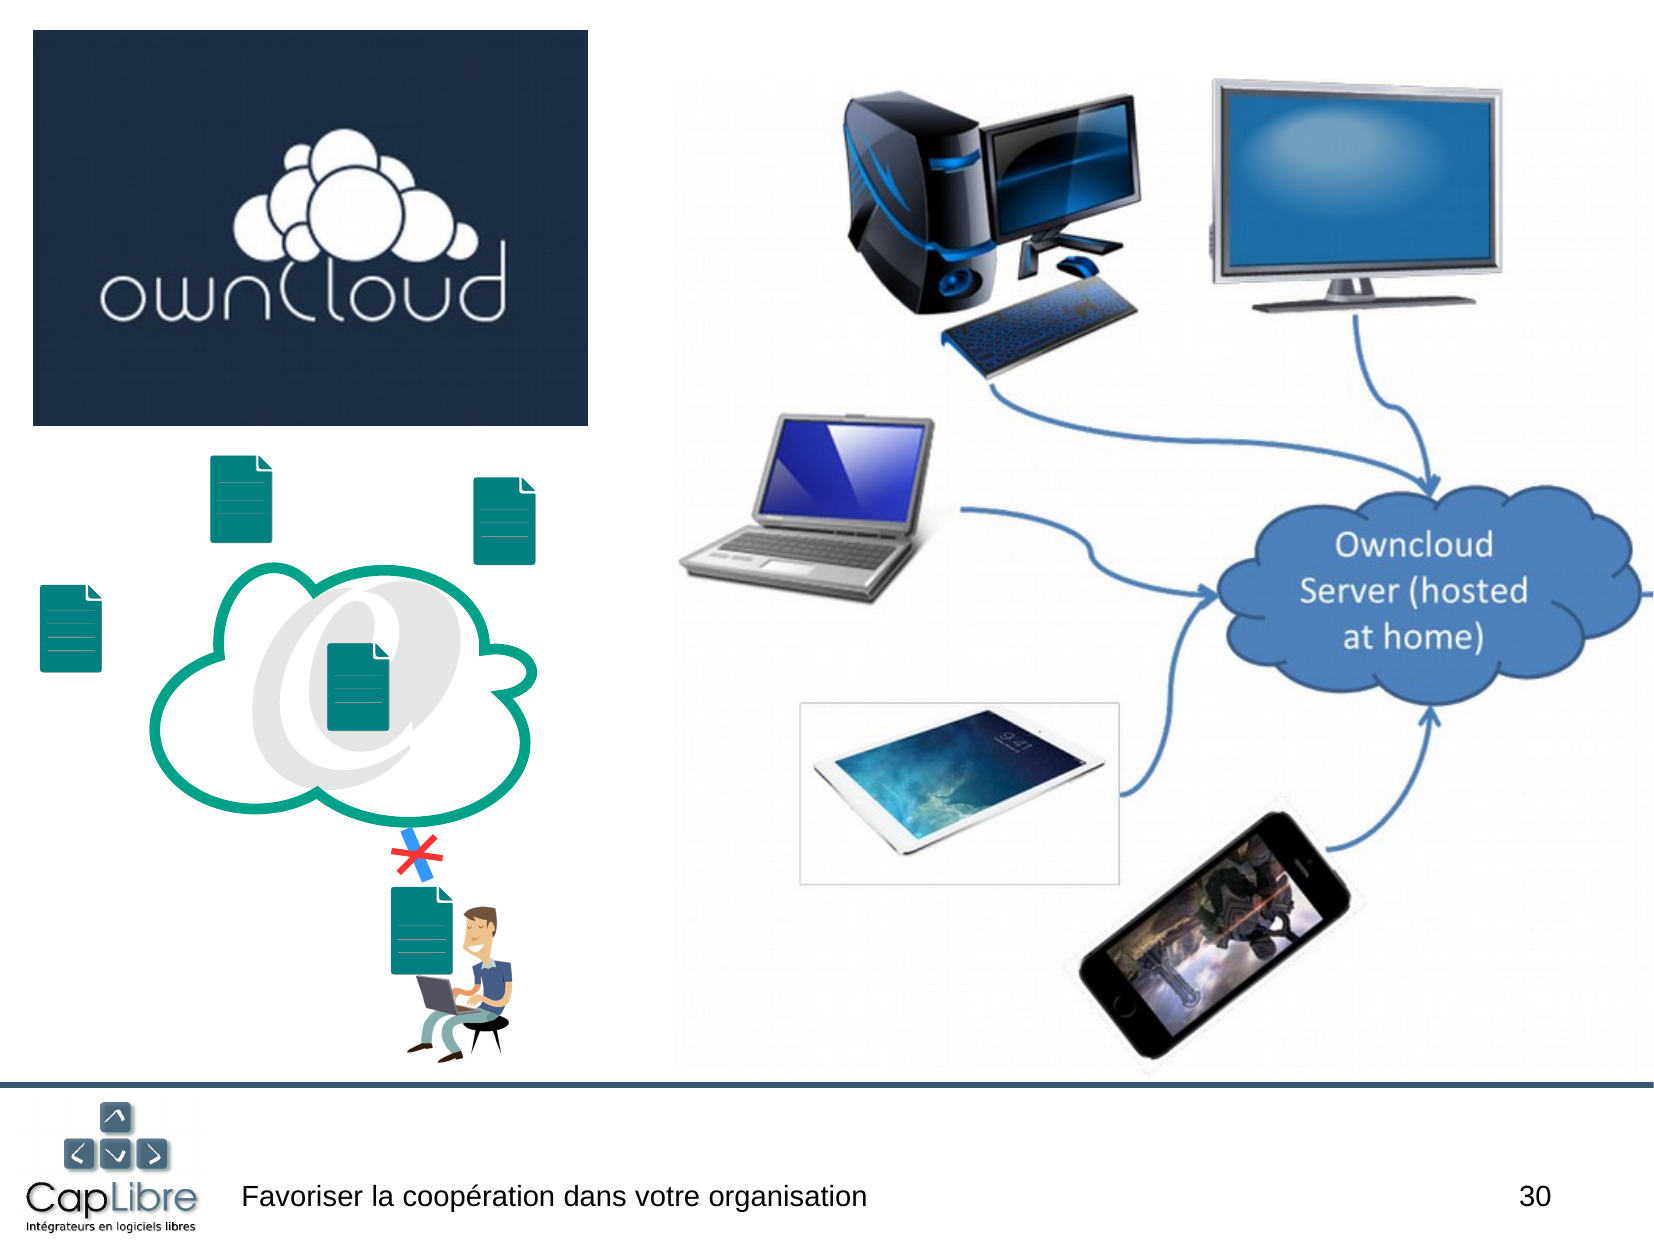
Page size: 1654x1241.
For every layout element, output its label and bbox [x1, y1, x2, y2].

picture [23, 578, 121, 676]
picture [193, 448, 292, 547]
picture [142, 470, 555, 830]
picture [673, 78, 1654, 1075]
picture [374, 880, 538, 1063]
picture [11, 1096, 210, 1237]
picture [33, 30, 588, 426]
